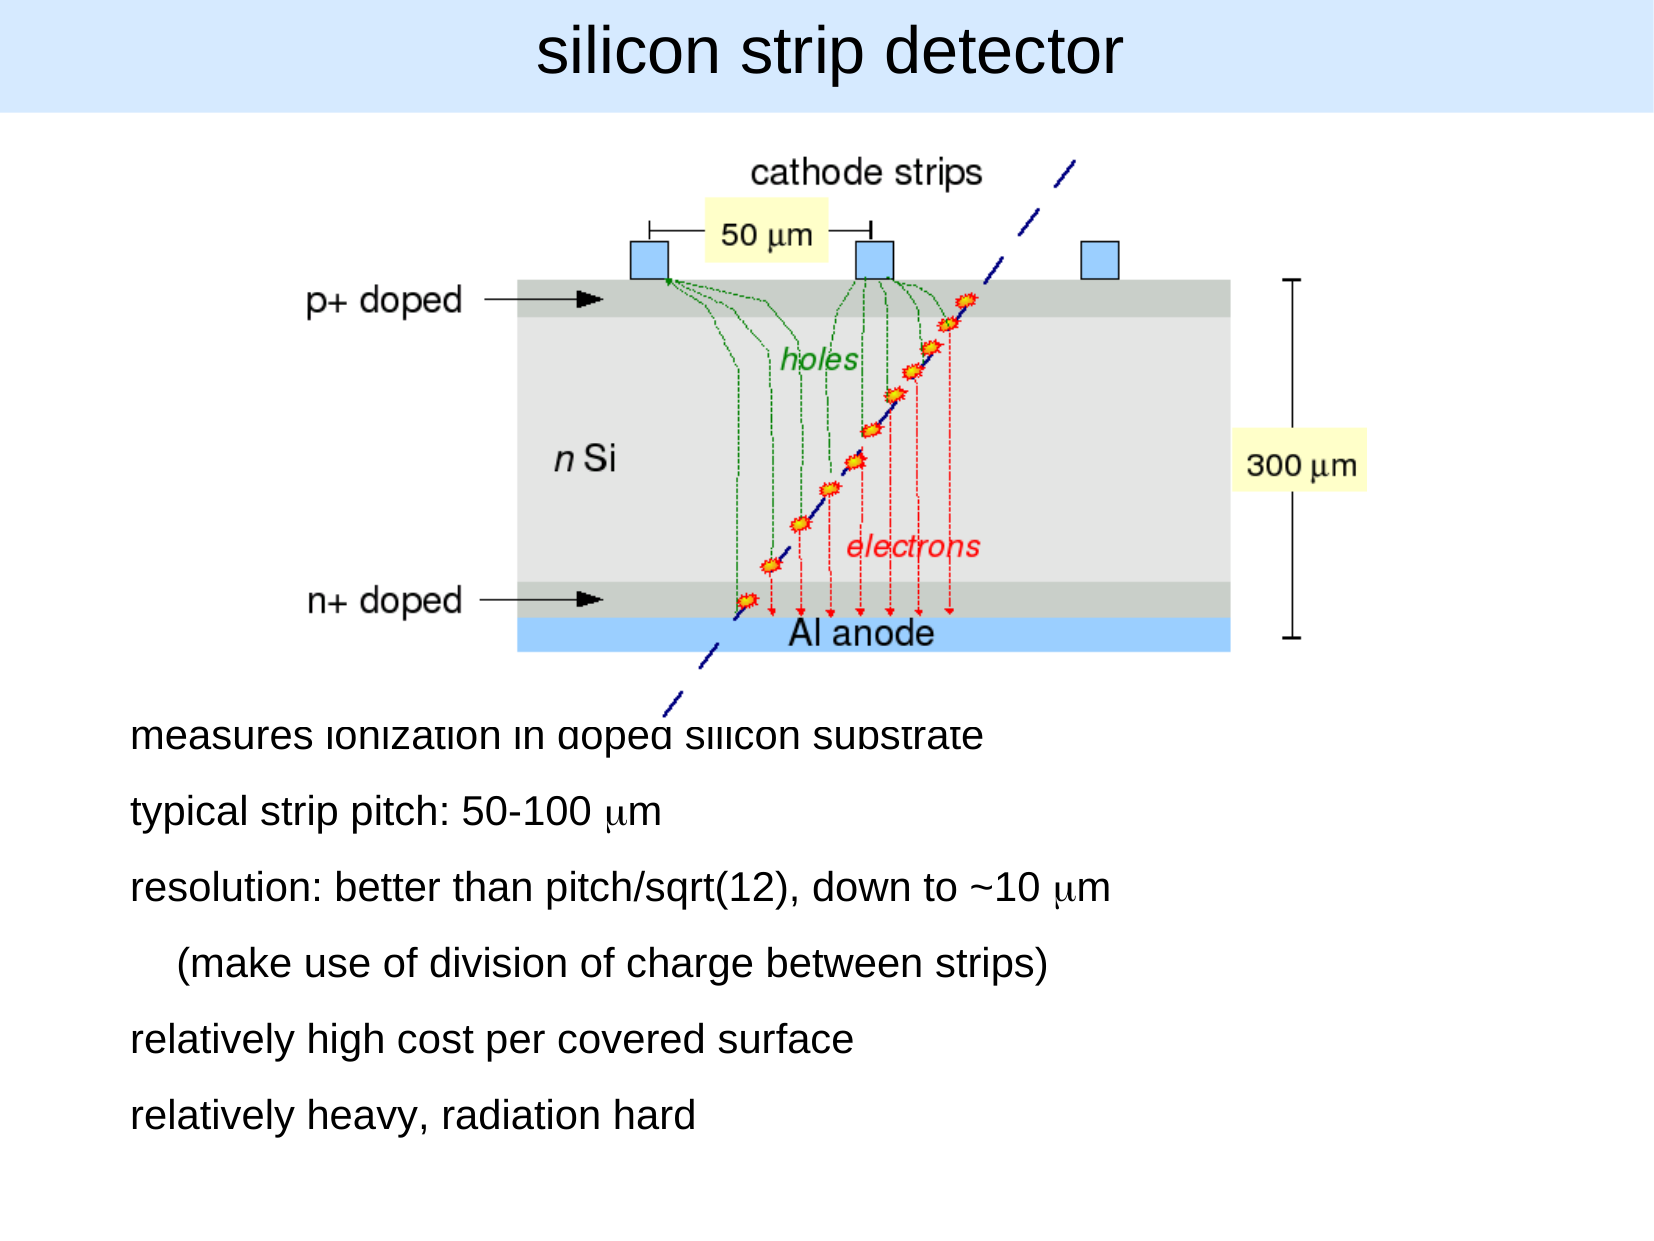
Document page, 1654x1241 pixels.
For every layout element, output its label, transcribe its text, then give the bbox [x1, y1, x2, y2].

list measures ionization in doped silicon substrate typical strip pitch: 50-100 m resolution: better than pitch/sqrt(12), down to ~10 m (make use of division of charge between strips) relatively high cost per covered surface relatively heavy, radiation hard [112, 711, 1251, 1232]
title silicon strip detector [86, 0, 1576, 100]
picture [286, 129, 1367, 727]
